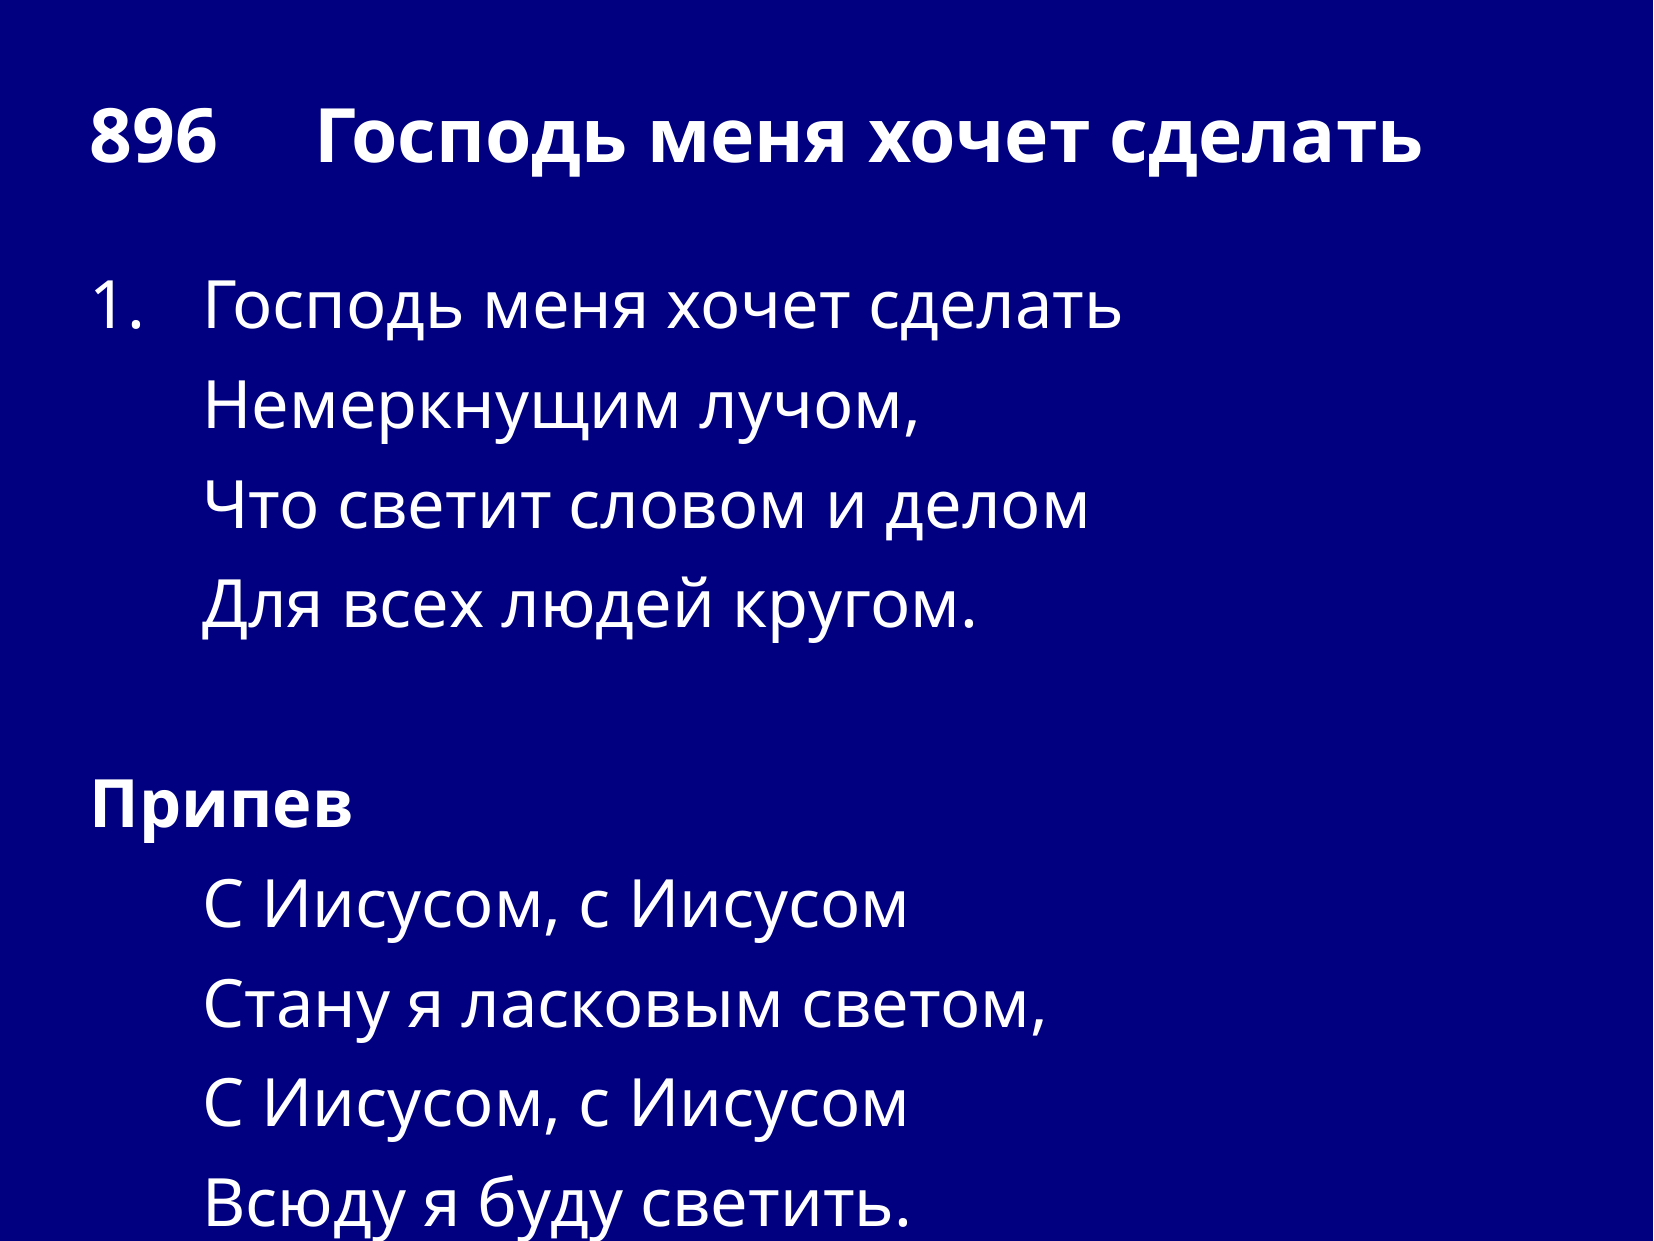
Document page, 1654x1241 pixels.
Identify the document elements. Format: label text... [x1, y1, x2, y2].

text_box 896 Господь меня хочет сделать [75, 75, 1576, 188]
text_box 1. Господь меня хочет сделать Немеркнущим лучом, Что светит словом и делом Для всех людей кругом. Припев С Иисусом, с Иисусом Стану я ласковым светом, С Иисусом, с Иисусом Всюду я буду светить. [75, 188, 1576, 1163]
